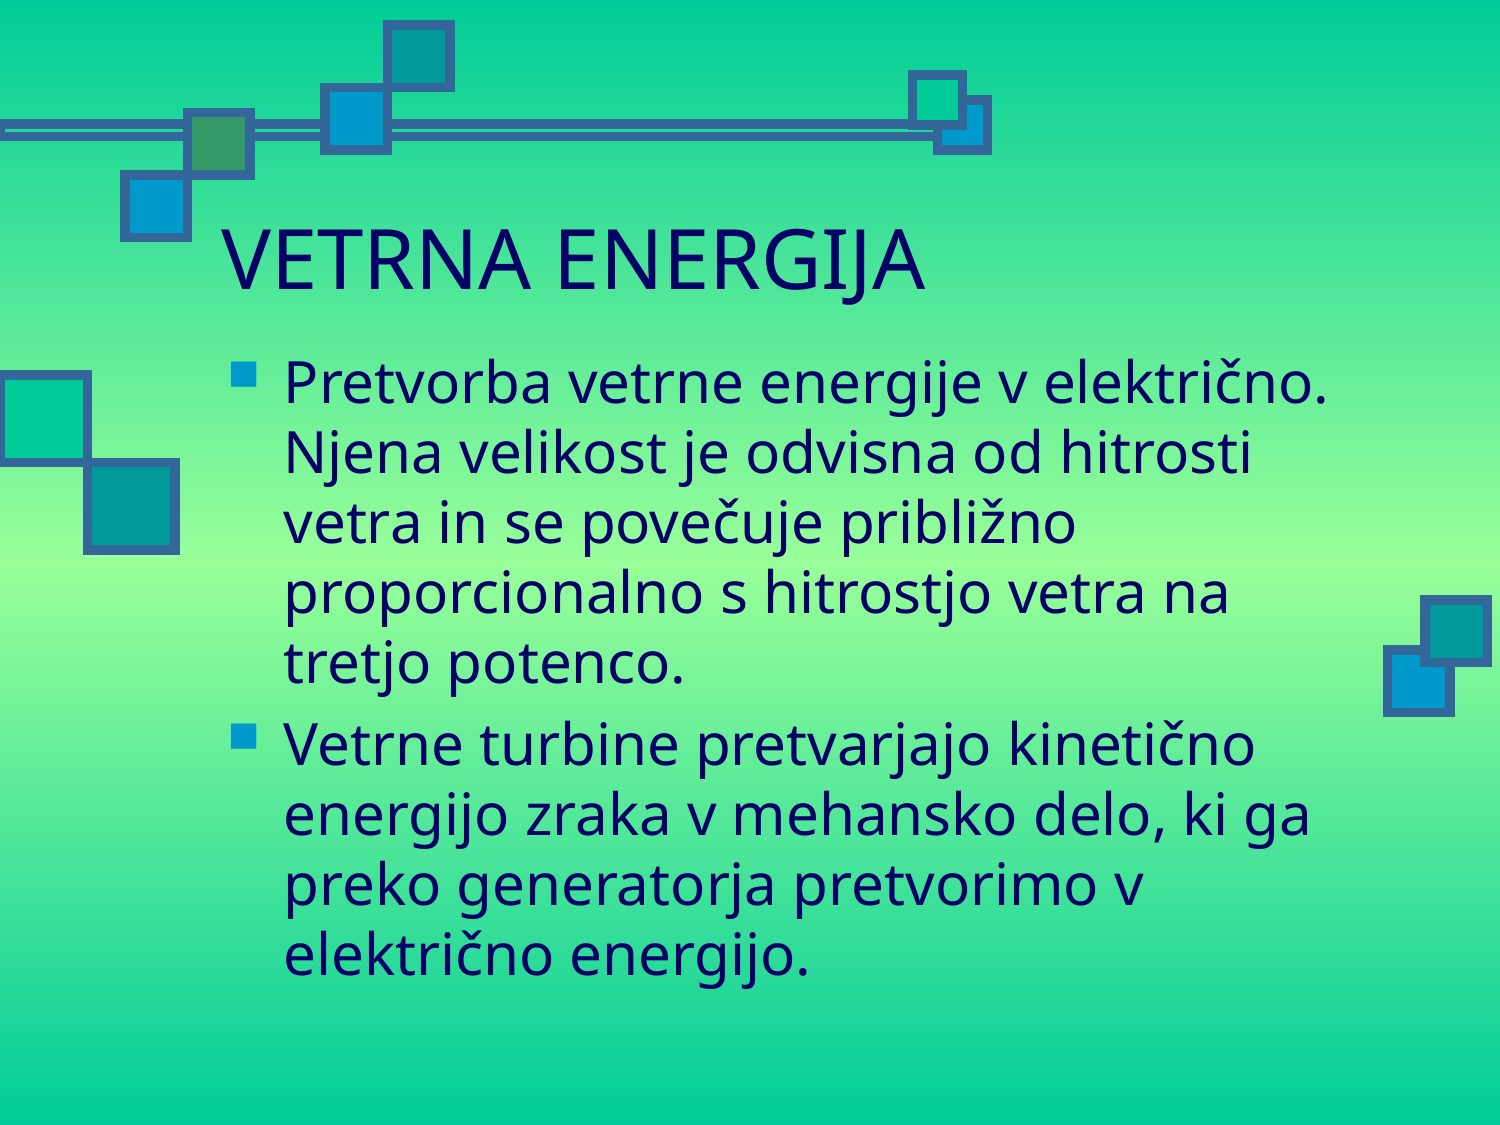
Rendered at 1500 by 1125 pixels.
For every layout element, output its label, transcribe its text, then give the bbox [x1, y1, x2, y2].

title VETRNA ENERGIJA [206, 137, 1369, 375]
list Pretvorba vetrne energije v električno. Njena velikost je odvisna od hitrosti vetra in se povečuje približno proporcionalno s hitrostjo vetra na tretjo potenco. Vetrne turbine pretvarjajo kinetično energijo zraka v mehansko delo, ki ga preko generatorja pretvorimo v električno energijo. [212, 338, 1375, 1013]
